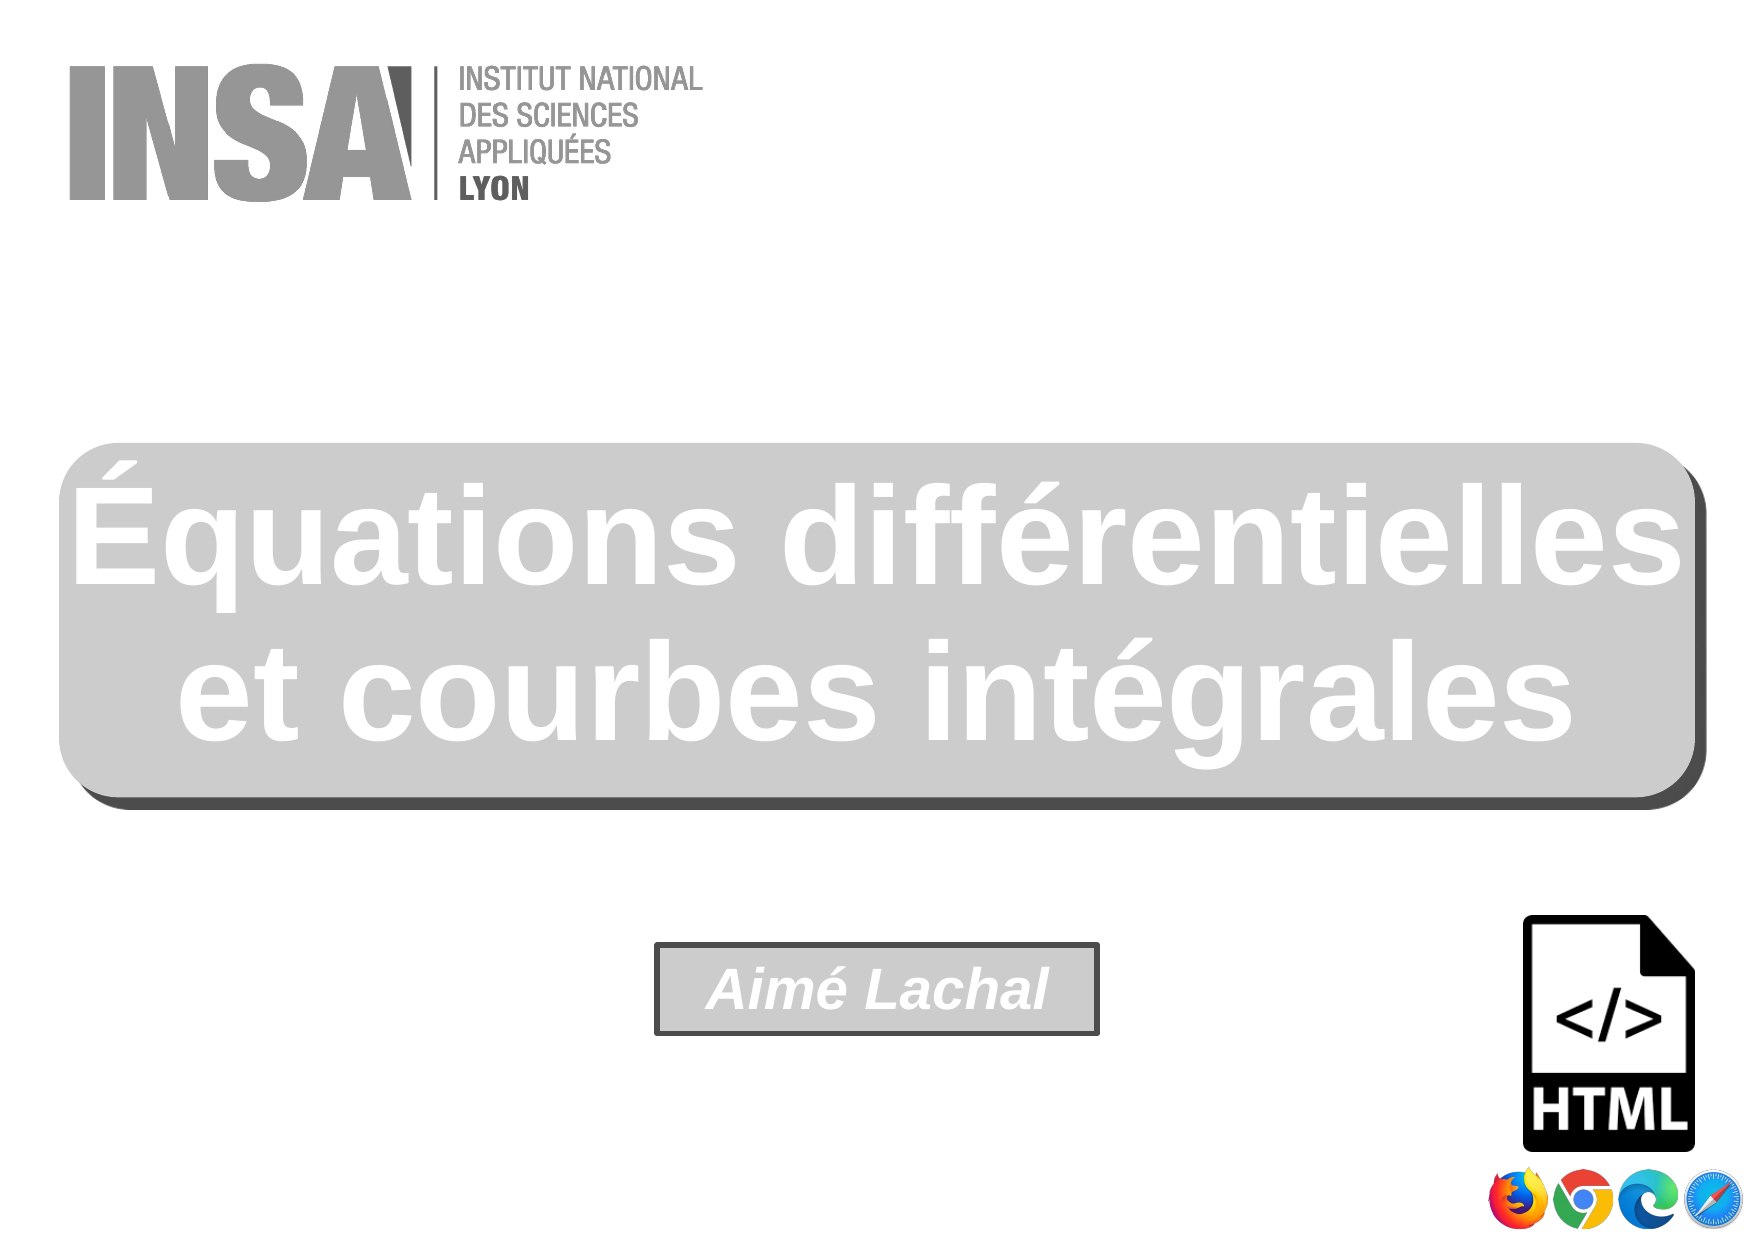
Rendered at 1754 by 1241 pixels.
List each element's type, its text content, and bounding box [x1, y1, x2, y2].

picture [1488, 1166, 1548, 1229]
picture [1683, 1169, 1743, 1229]
picture [1553, 1169, 1613, 1229]
picture [1618, 1169, 1678, 1229]
picture [59, 58, 713, 207]
title Aimé Lachal [657, 944, 1098, 1034]
picture [1523, 915, 1695, 1152]
text_box Équations différentielles et courbes intégrales [59, 442, 1695, 798]
